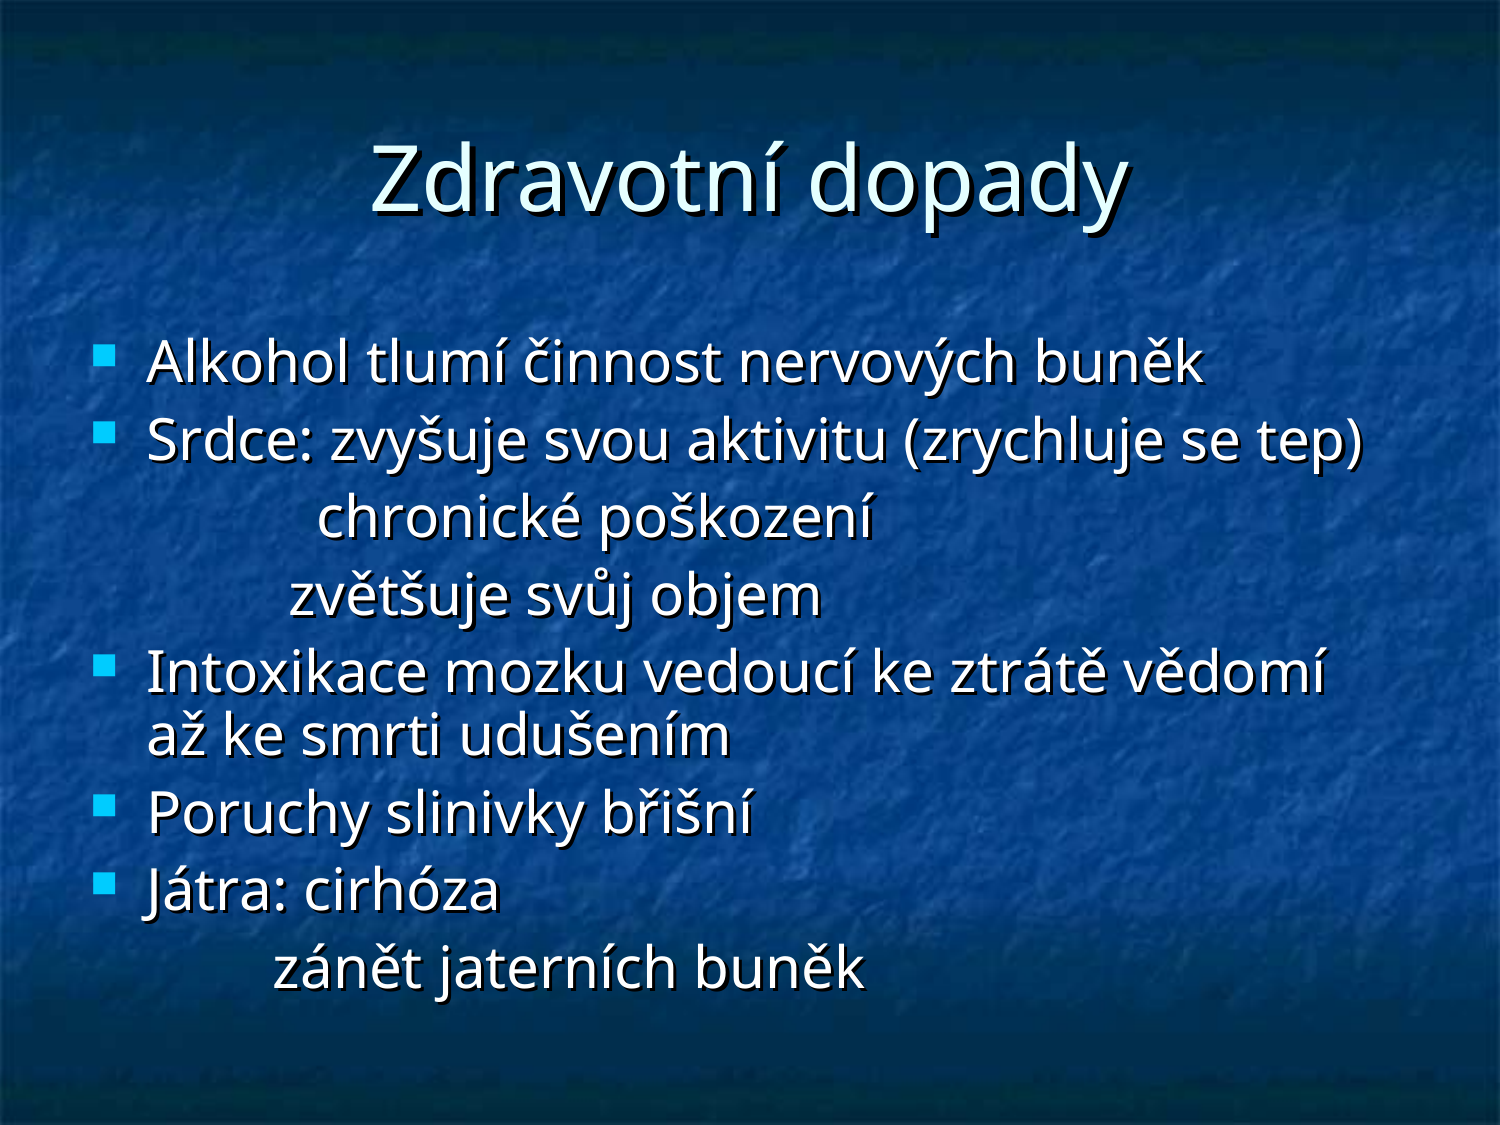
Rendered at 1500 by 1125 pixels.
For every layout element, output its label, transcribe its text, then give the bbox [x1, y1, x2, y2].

title Zdravotní dopady [75, 62, 1426, 288]
picture [0, 0, 1500, 1125]
list Alkohol tlumí činnost nervových buněk Srdce: zvyšuje svou aktivitu (zrychluje se tep) chronické poškození zvětšuje svůj objem Intoxikace mozku vedoucí ke ztrátě vědomí až ke smrti udušením Poruchy slinivky břišní Játra: cirhóza zánět jaterních buněk [75, 324, 1426, 1009]
